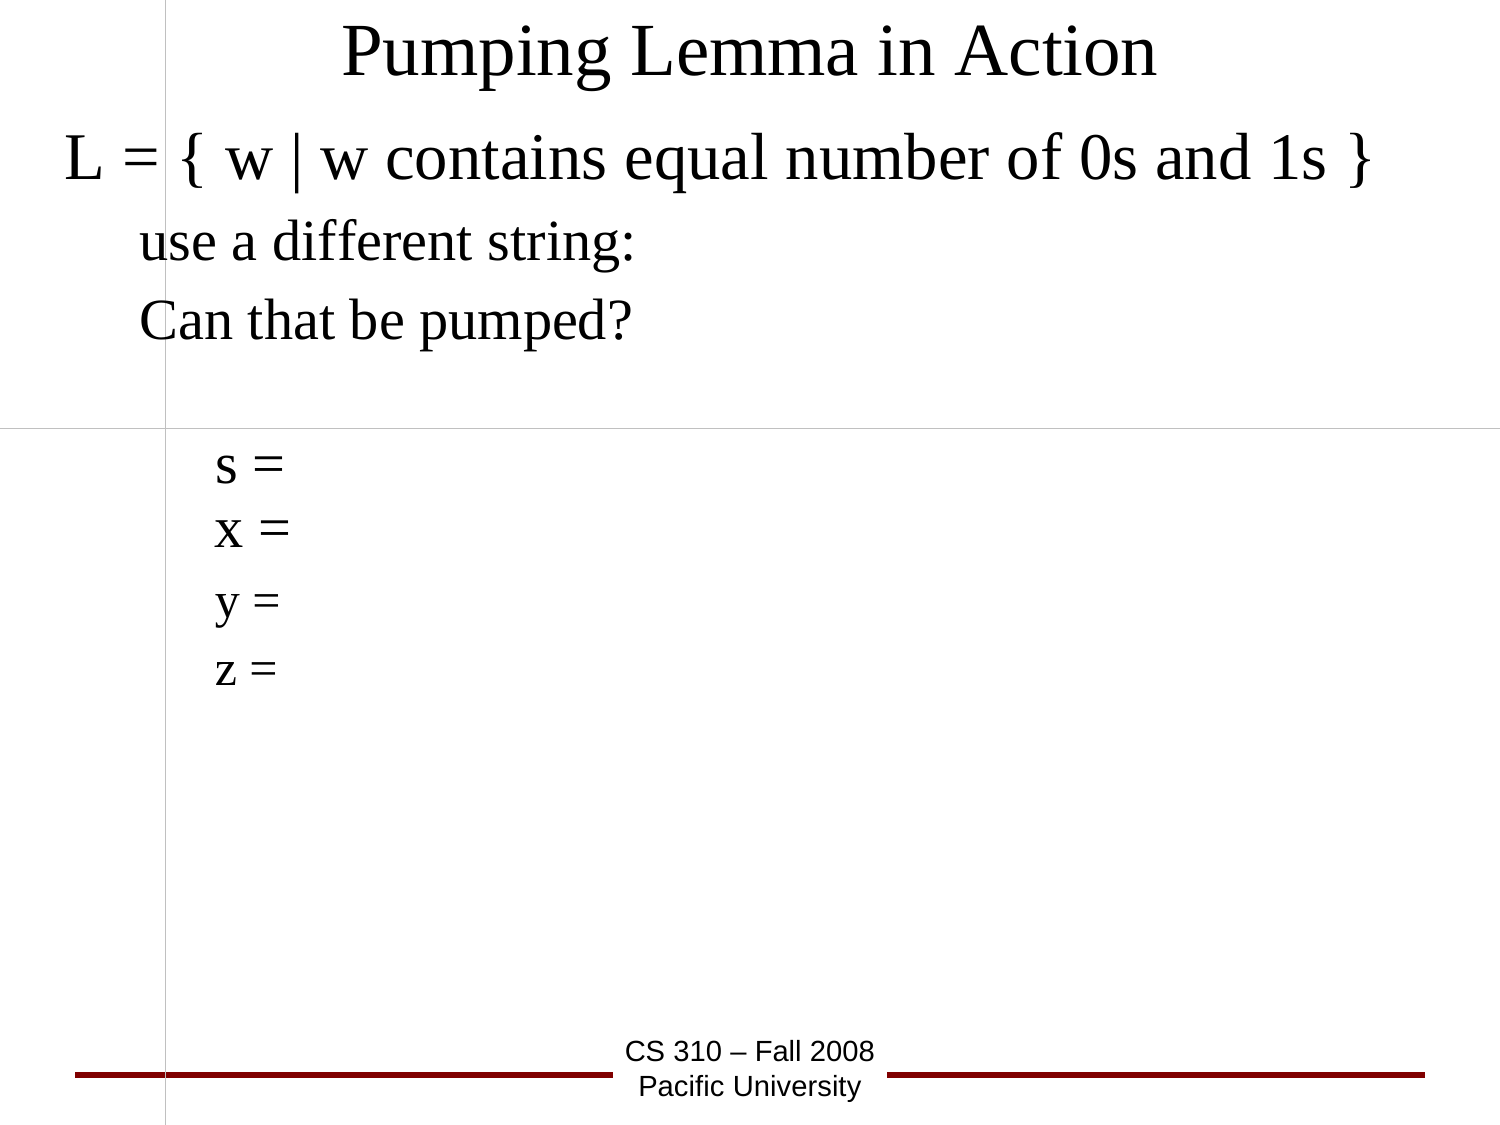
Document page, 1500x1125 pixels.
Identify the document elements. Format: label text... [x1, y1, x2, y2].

title Pumping Lemma in Action [112, 0, 1388, 100]
list L = { w | w contains equal number of 0s and 1s } use a different string: Can that be pumped? s = x = y = z = [50, 112, 1450, 1001]
